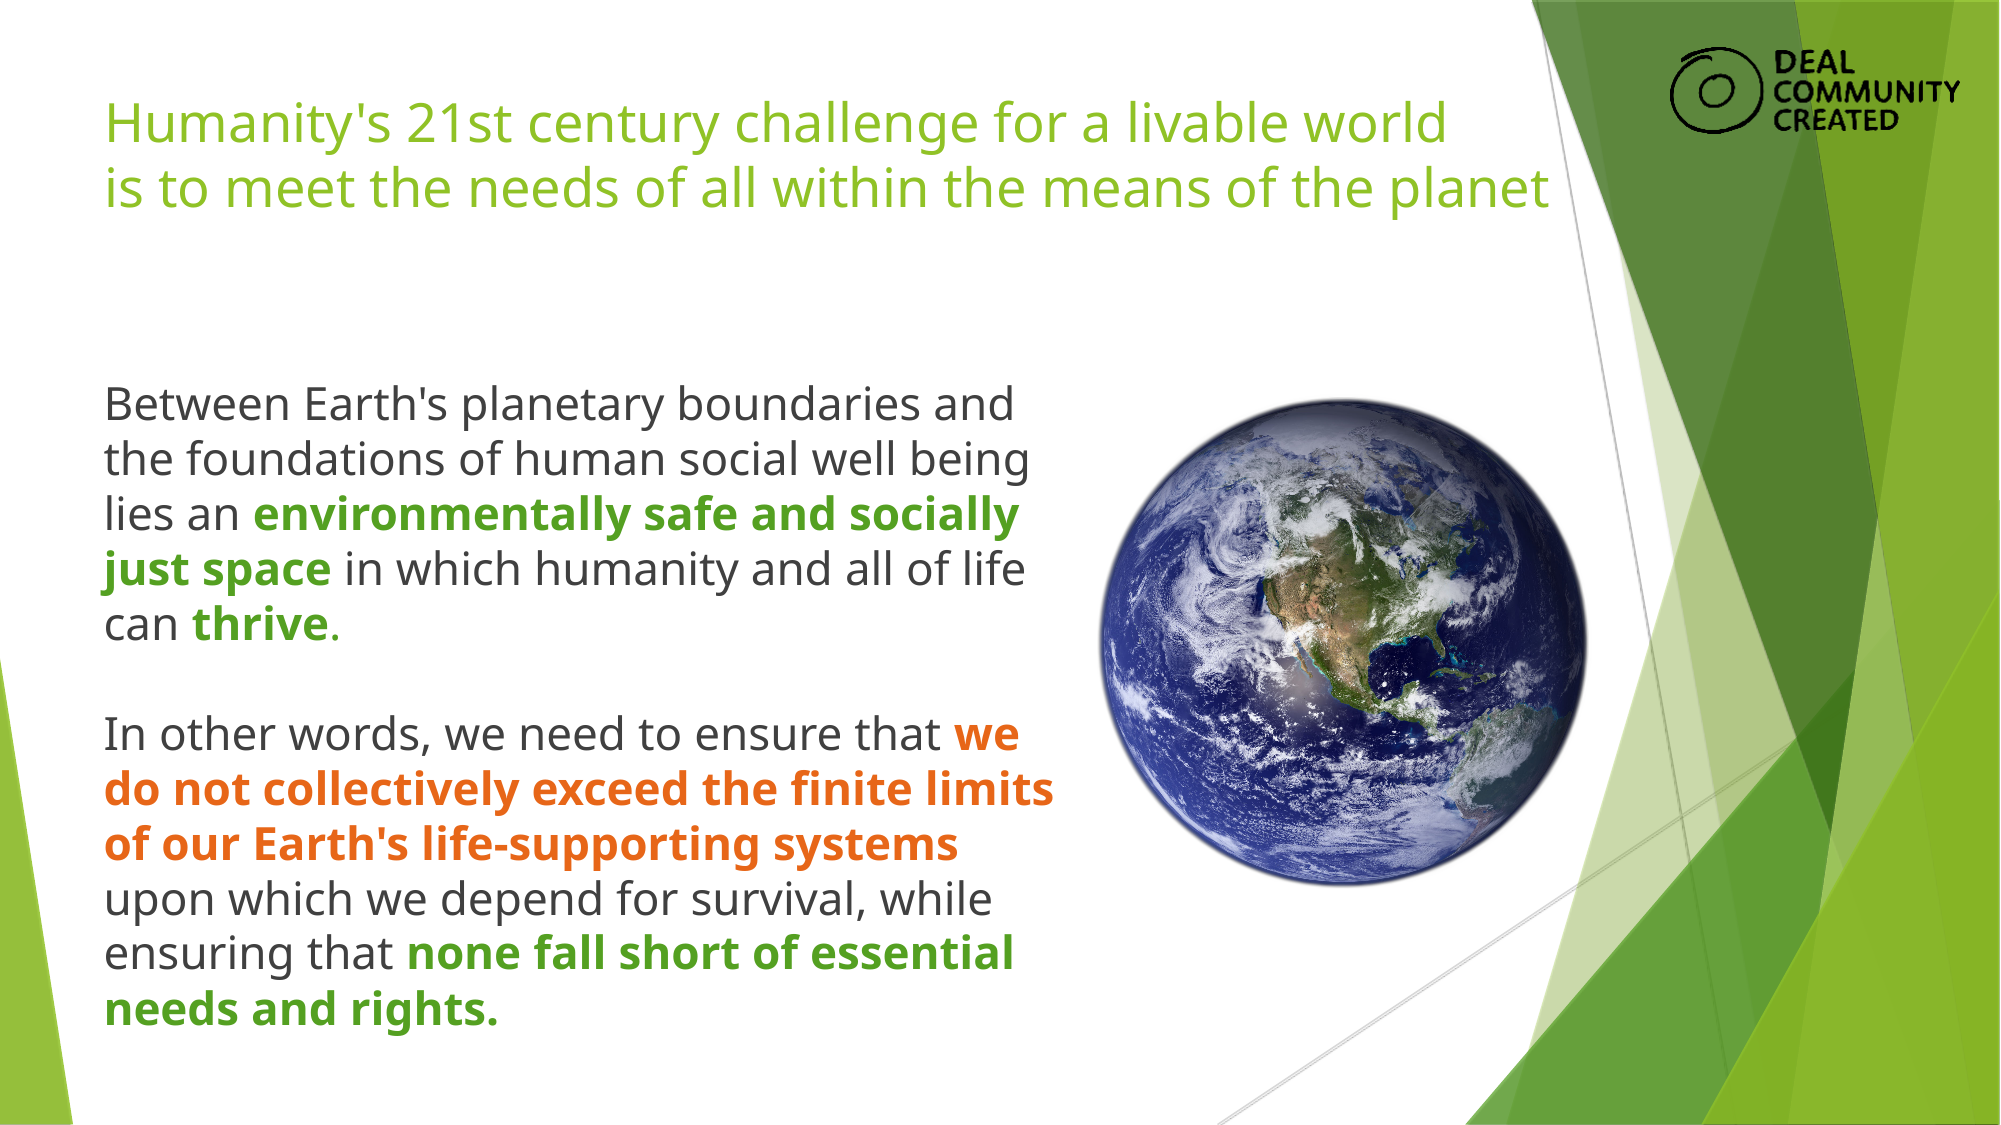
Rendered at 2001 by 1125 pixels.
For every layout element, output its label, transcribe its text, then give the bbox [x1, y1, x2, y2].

picture [1070, 367, 1619, 915]
picture [1670, 47, 1960, 134]
text_box Between Earth's planetary boundaries and the foundations of human social well being lies an environmentally safe and socially just space in which humanity and all of life can thrive. In other words, we need to ensure that we do not collectively exceed the finite limits of our Earth's life-supporting systems upon which we depend for survival, while ensuring that none fall short of essential needs and rights. [88, 367, 1071, 934]
text_box Humanity's 21st century challenge for a livable world is to meet the needs of all within the means of the planet [89, 81, 1649, 298]
